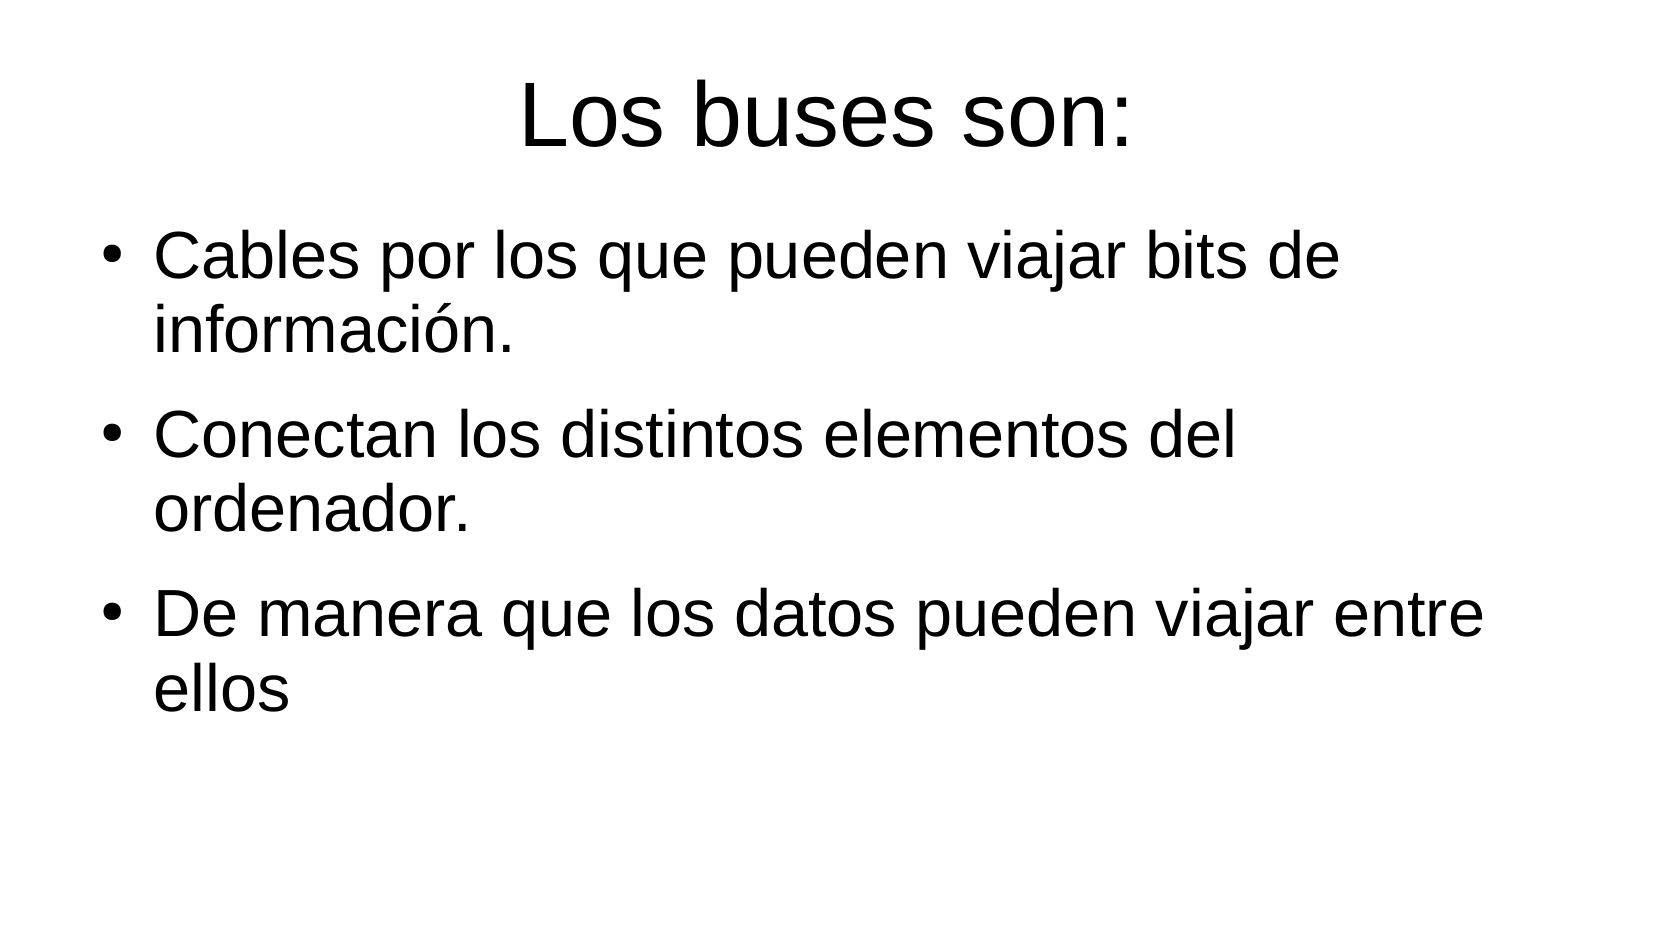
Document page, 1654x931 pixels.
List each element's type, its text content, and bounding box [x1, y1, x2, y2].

title Los buses son: [82, 37, 1571, 193]
list Cables por los que pueden viajar bits de información. Conectan los distintos elementos del ordenador. De manera que los datos pueden viajar entre ellos [82, 217, 1571, 758]
